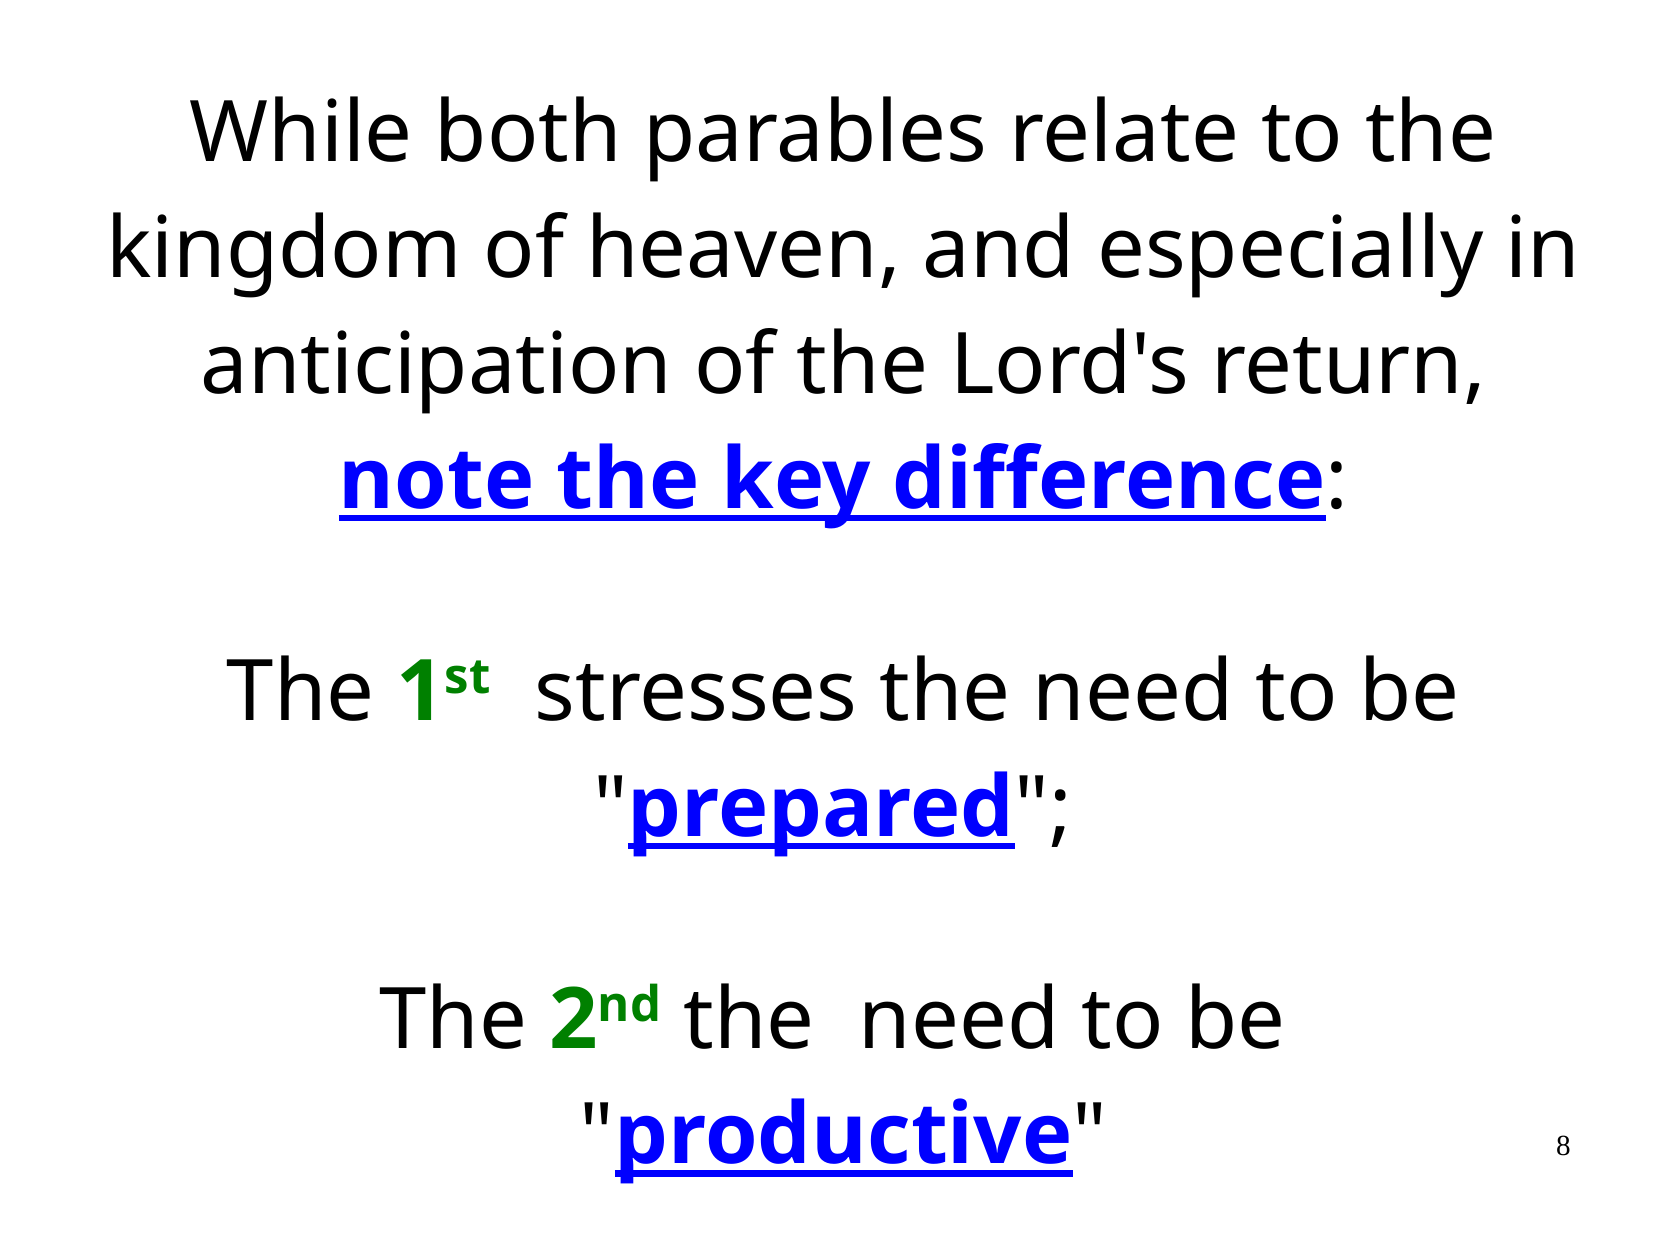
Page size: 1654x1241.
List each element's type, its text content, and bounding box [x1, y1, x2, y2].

list While both parables relate to the kingdom of heaven, and especially in anticipation of the Lord's return, note the key difference: The 1st stresses the need to be "prepared"; The 2nd the need to be "productive" [37, 37, 1651, 1201]
